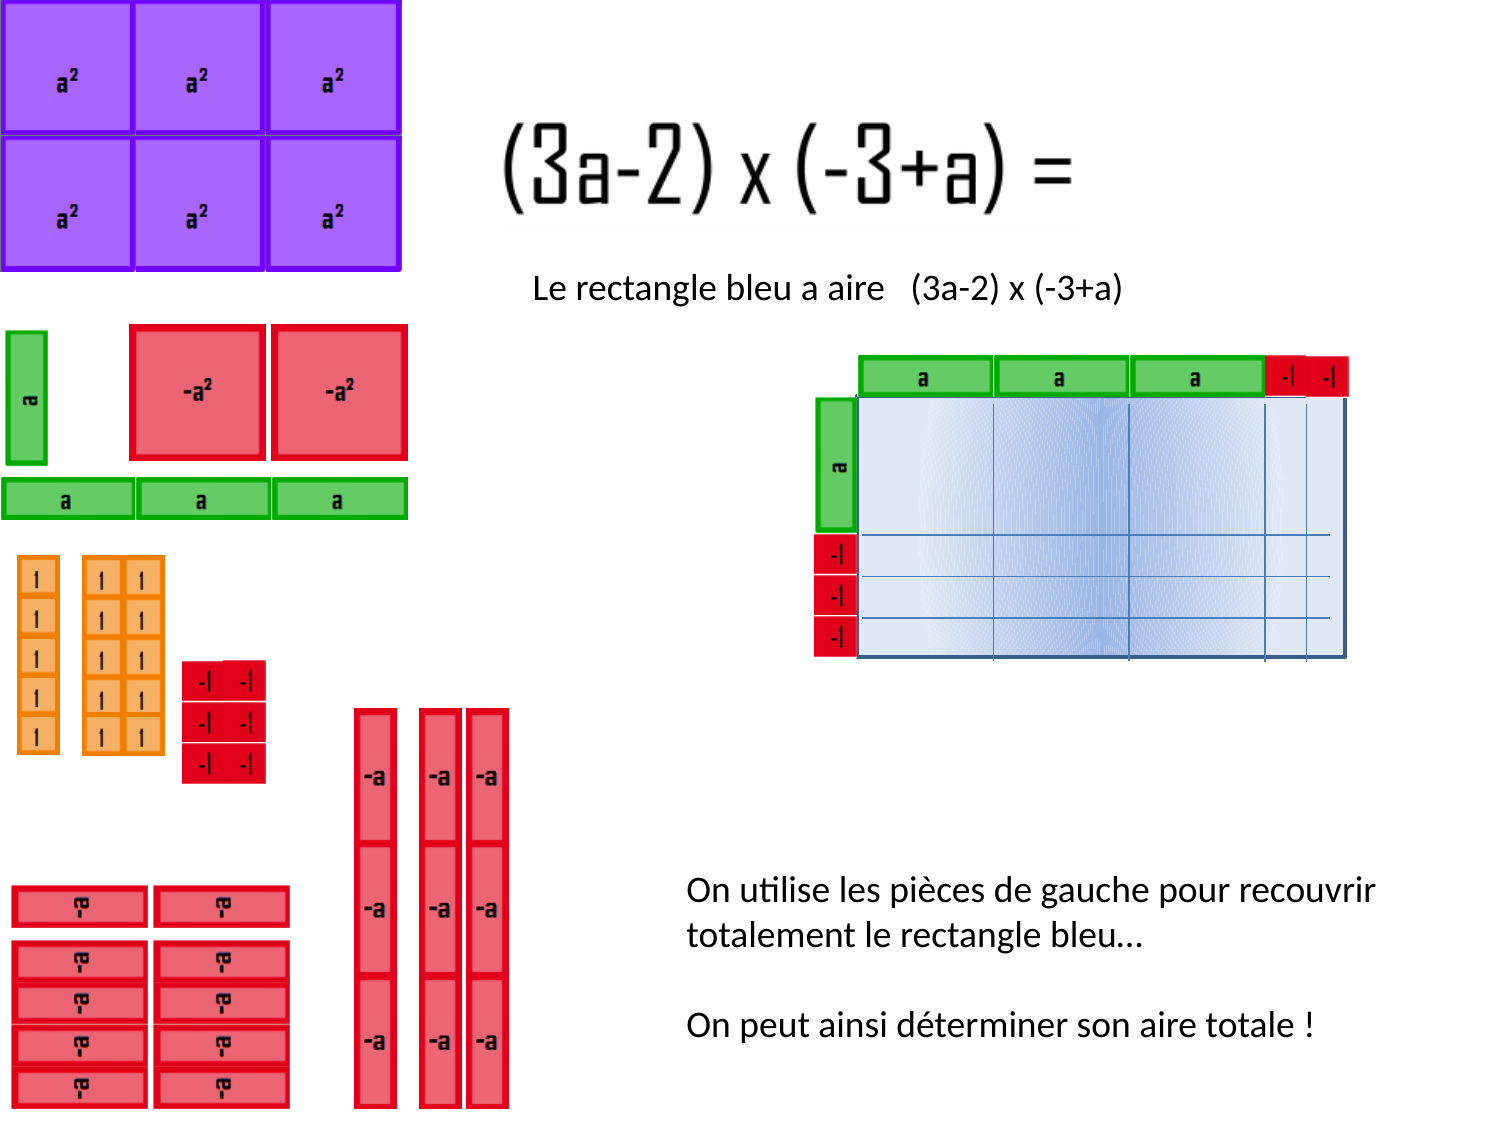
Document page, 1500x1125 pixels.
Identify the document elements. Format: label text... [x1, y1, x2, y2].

picture [153, 885, 290, 928]
text_box On utilise les pièces de gauche pour recouvrir totalement le rectangle bleu… On peut ainsi déterminer son aire totale ! [671, 857, 1401, 1053]
text_box [1130, 536, 1264, 576]
picture [0, 477, 408, 520]
picture [501, 66, 1081, 234]
picture [82, 555, 165, 756]
picture [5, 330, 48, 467]
picture [814, 354, 1349, 658]
picture [129, 324, 266, 461]
picture [182, 659, 266, 785]
text_box [994, 536, 1128, 576]
text_box [1130, 619, 1264, 657]
picture [271, 324, 408, 461]
picture [354, 708, 397, 1110]
text_box [1266, 619, 1306, 657]
text_box [1266, 577, 1306, 617]
text_box [994, 619, 1128, 657]
picture [11, 885, 148, 928]
picture [17, 555, 60, 755]
picture [419, 708, 462, 1110]
picture [11, 940, 148, 1109]
picture [0, 0, 402, 272]
text_box [1130, 577, 1264, 617]
text_box [857, 397, 1346, 657]
text_box [994, 577, 1128, 617]
text_box [1266, 536, 1306, 576]
picture [153, 940, 290, 1109]
picture [466, 708, 509, 1110]
text_box Le rectangle bleu a aire (3a-2) x (-3+a) [518, 255, 1139, 316]
